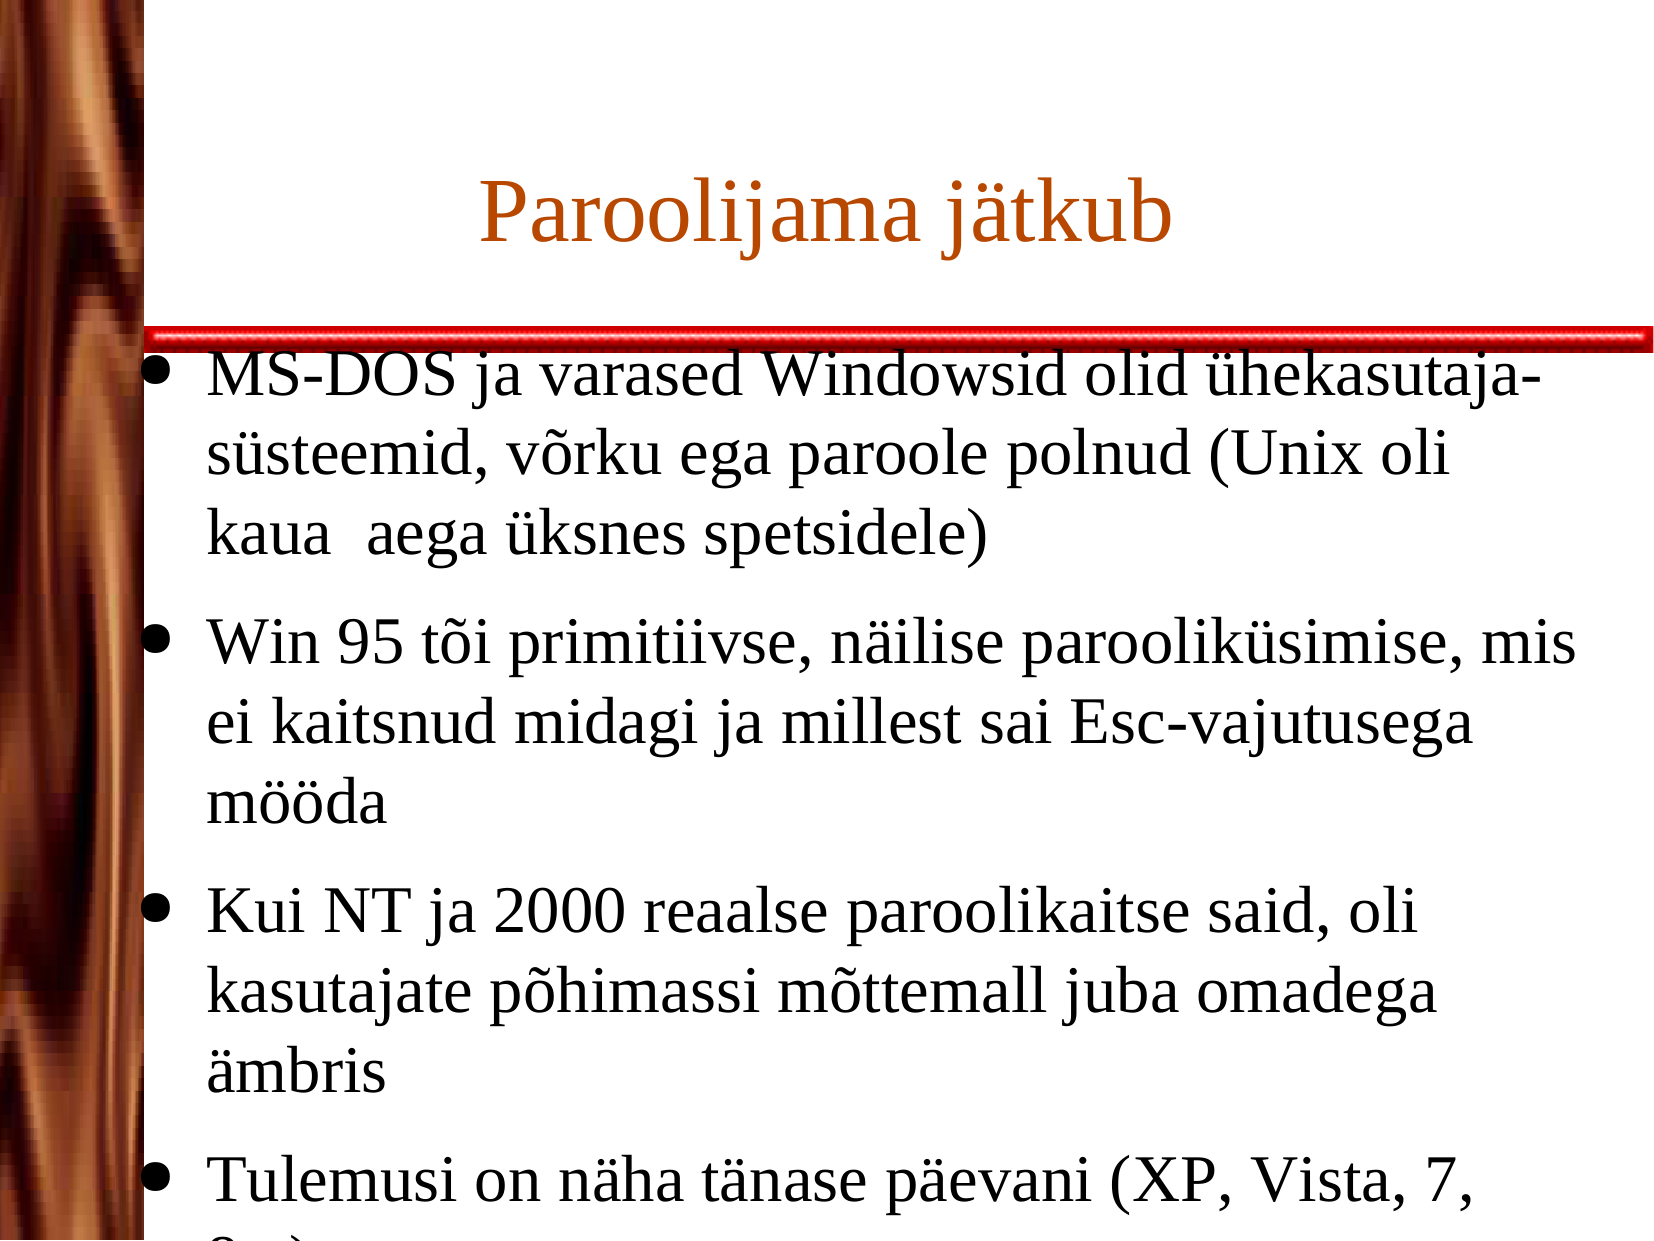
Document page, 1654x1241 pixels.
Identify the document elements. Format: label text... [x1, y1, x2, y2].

picture [0, 0, 1654, 1240]
title Paroolijama jätkub [121, 100, 1533, 312]
list MS-DOS ja varased Windowsid olid ühekasutaja- süsteemid, võrku ega paroole polnud (Unix oli kaua aega üksnes spetsidele) Win 95 tõi primitiivse, näilise parooliküsimise, mis ei kaitsnud midagi ja millest sai Esc-vajutusega mööda Kui NT ja 2000 reaalse paroolikaitse said, oli kasutajate põhimassi mõttemall juba omadega ämbris Tulemusi on näha tänase päevani (XP, Vista, 7, 8...) [123, 329, 1595, 1211]
